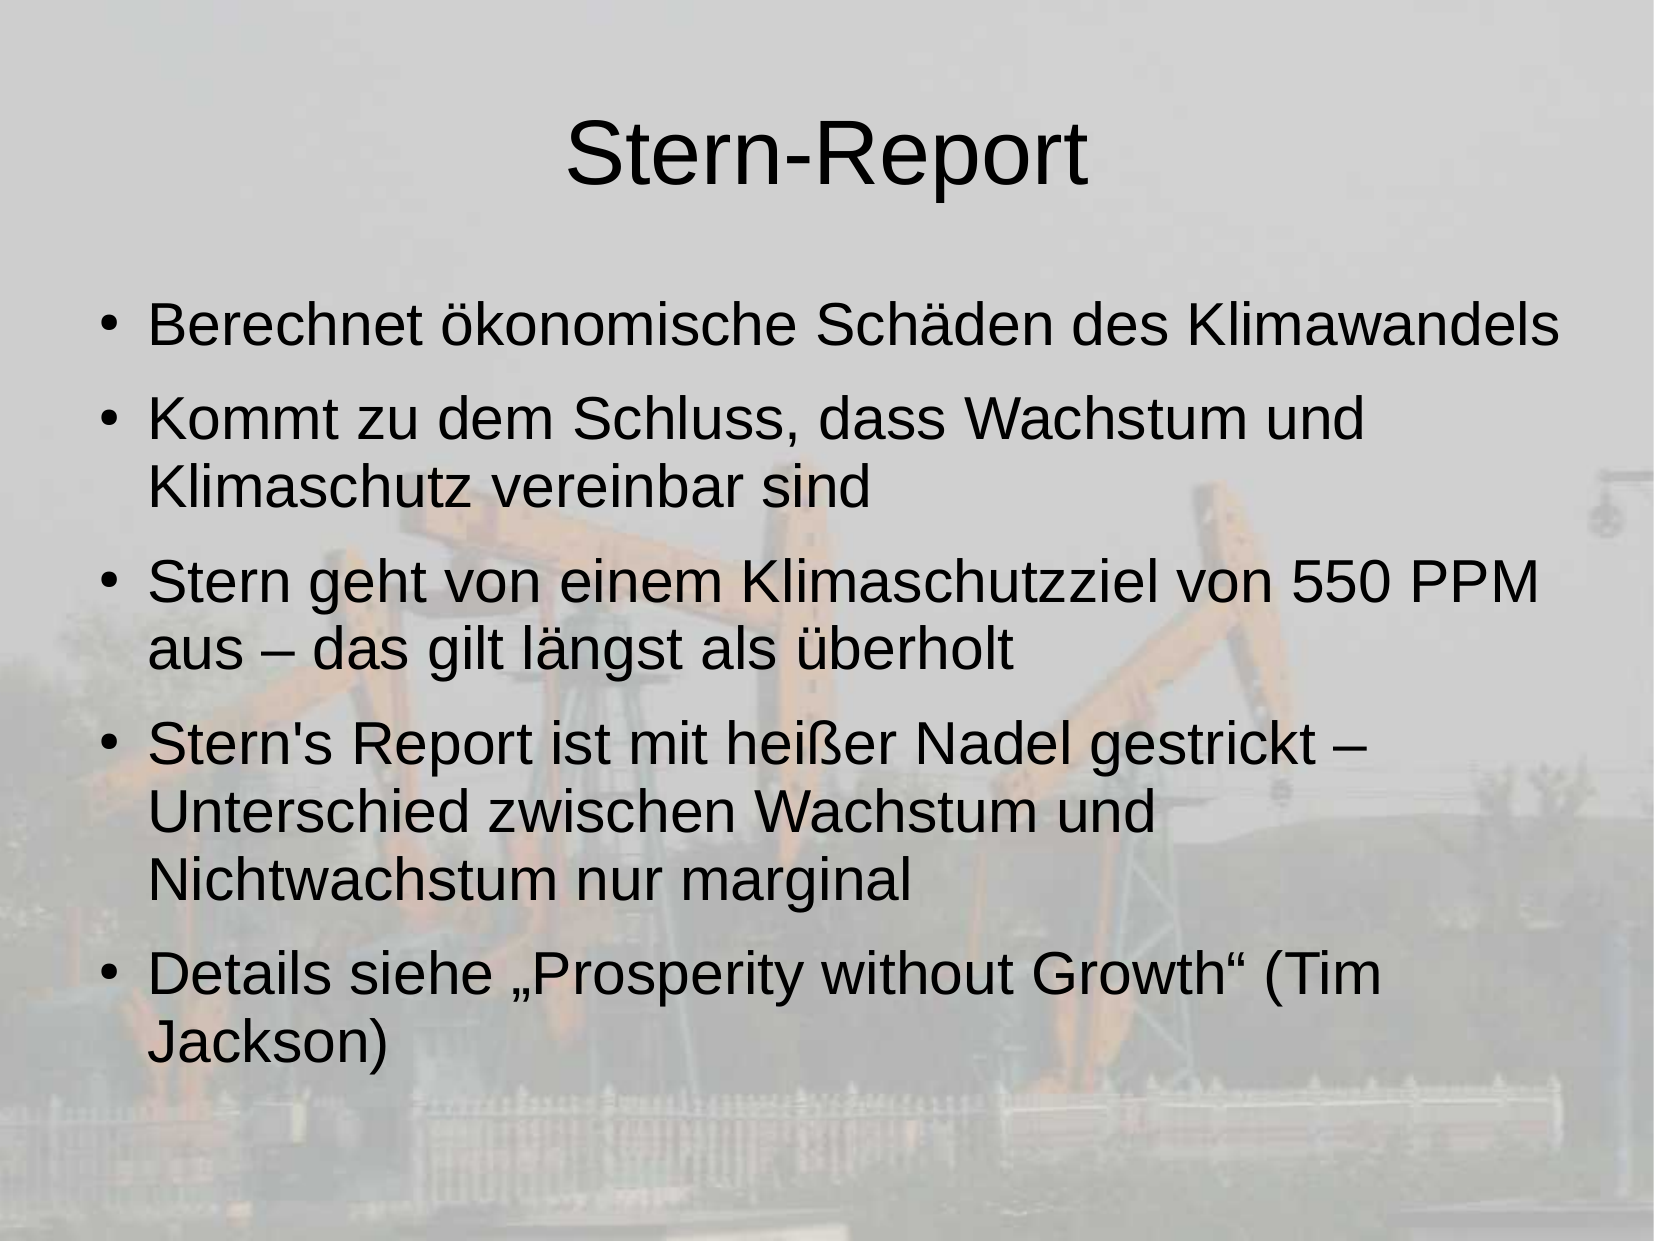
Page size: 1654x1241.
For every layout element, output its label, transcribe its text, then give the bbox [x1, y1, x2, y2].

title Stern-Report [82, 49, 1571, 257]
list Berechnet ökonomische Schäden des Klimawandels Kommt zu dem Schluss, dass Wachstum und Klimaschutz vereinbar sind Stern geht von einem Klimaschutzziel von 550 PPM aus – das gilt längst als überholt Stern's Report ist mit heißer Nadel gestrickt – Unterschied zwischen Wachstum und Nichtwachstum nur marginal Details siehe „Prosperity without Growth“ (Tim Jackson) [82, 290, 1571, 1109]
picture [0, 0, 1654, 1241]
